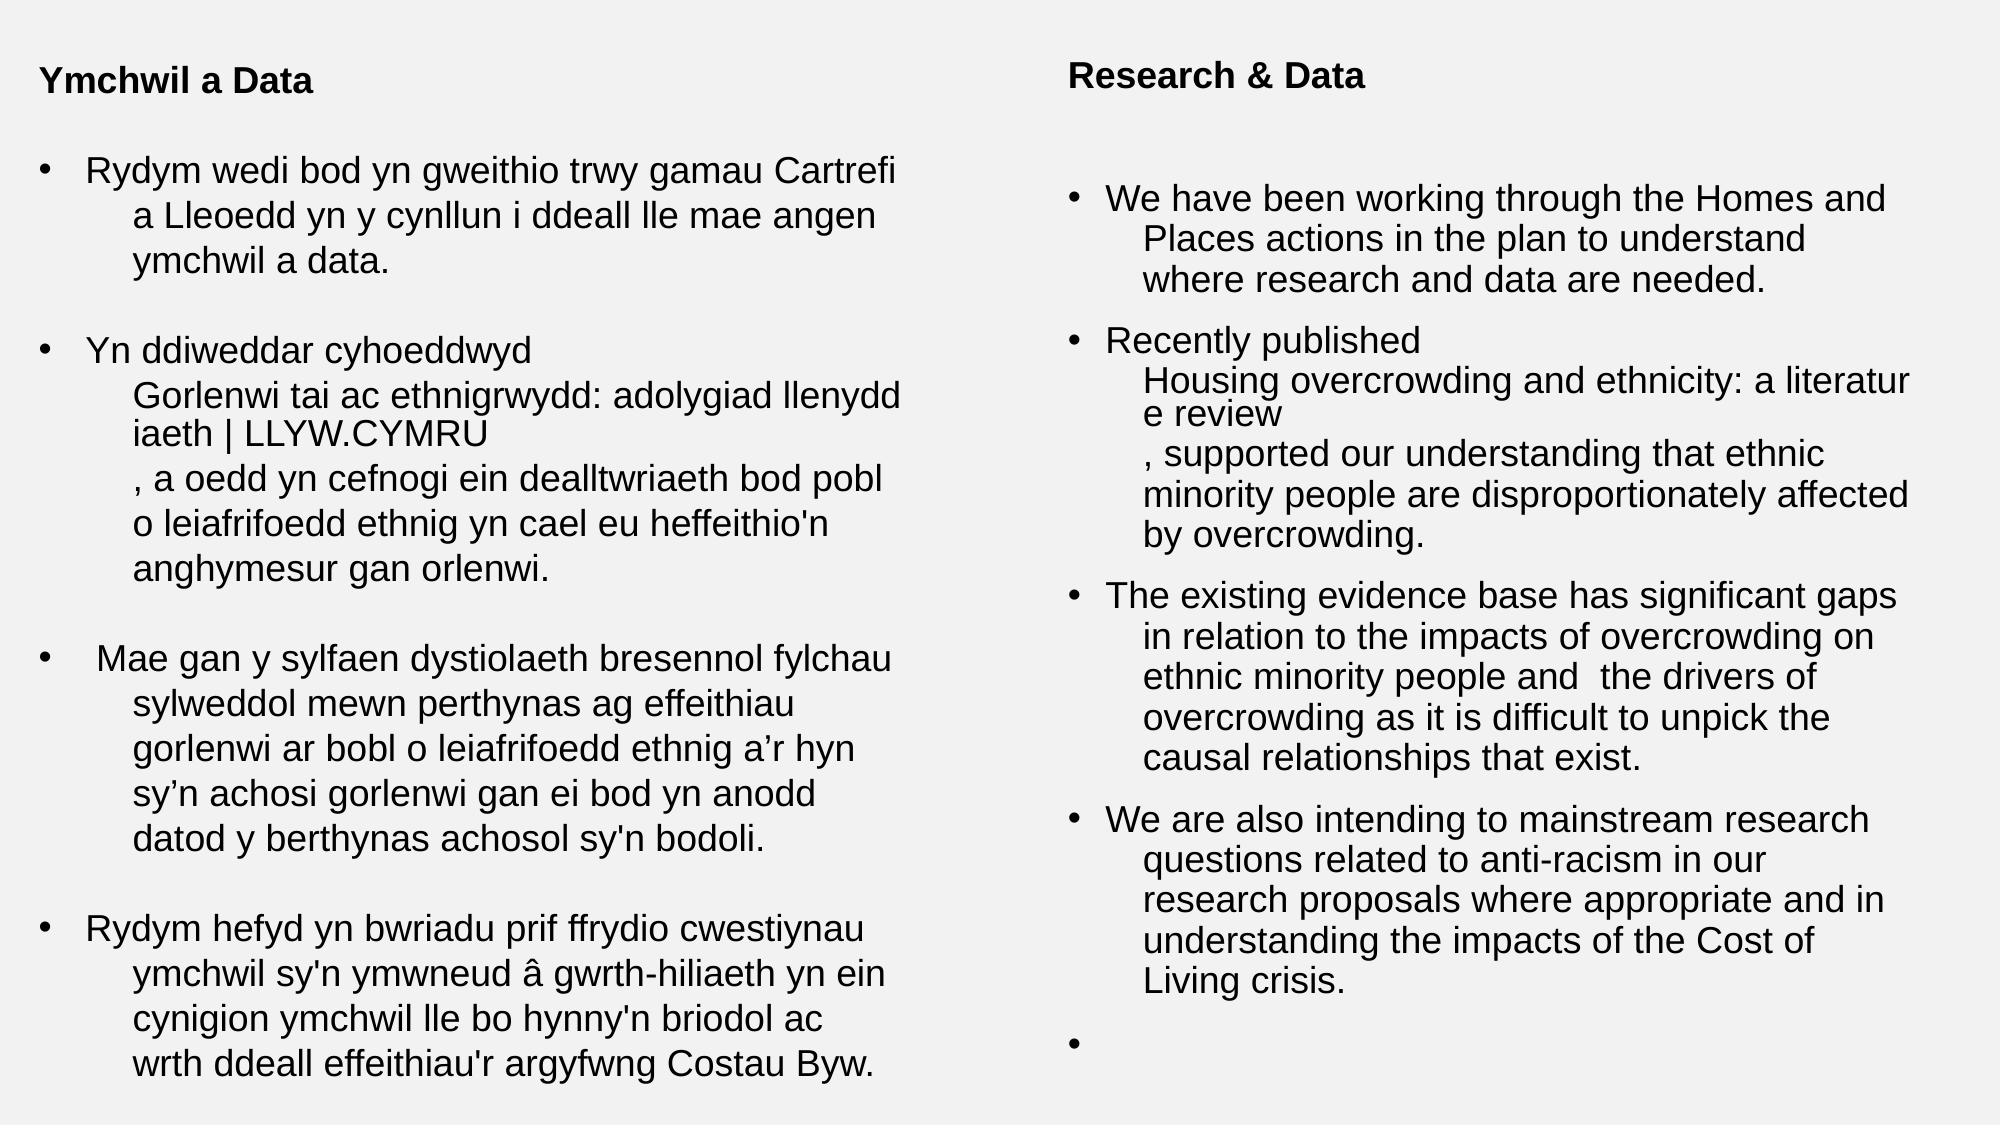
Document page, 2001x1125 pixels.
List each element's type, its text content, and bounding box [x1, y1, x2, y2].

list Research & Data We have been working through the Homes and Places actions in the plan to understand where research and data are needed. Recently published Housing overcrowding and ethnicity: a literature review, supported our understanding that ethnic minority people are disproportionately affected by overcrowding. The existing evidence base has significant gaps in relation to the impacts of overcrowding on ethnic minority people and the drivers of overcrowding as it is difficult to unpick the causal relationships that exist. We are also intending to mainstream research questions related to anti-racism in our research proposals where appropriate and in understanding the impacts of the Cost of Living crisis. [1052, 48, 1932, 1064]
text_box Ymchwil a Data Rydym wedi bod yn gweithio trwy gamau Cartrefi a Lleoedd yn y cynllun i ddeall lle mae angen ymchwil a data. Yn ddiweddar cyhoeddwyd Gorlenwi tai ac ethnigrwydd: adolygiad llenyddiaeth | LLYW.CYMRU, a oedd yn cefnogi ein dealltwriaeth bod pobl o leiafrifoedd ethnig yn cael eu heffeithio'n anghymesur gan orlenwi. Mae gan y sylfaen dystiolaeth bresennol fylchau sylweddol mewn perthynas ag effeithiau gorlenwi ar bobl o leiafrifoedd ethnig a’r hyn sy’n achosi gorlenwi gan ei bod yn anodd datod y berthynas achosol sy'n bodoli. Rydym hefyd yn bwriadu prif ffrydio cwestiynau ymchwil sy'n ymwneud â gwrth-hiliaeth yn ein cynigion ymchwil lle bo hynny'n briodol ac wrth ddeall effeithiau'r argyfwng Costau Byw. [23, 48, 919, 1064]
